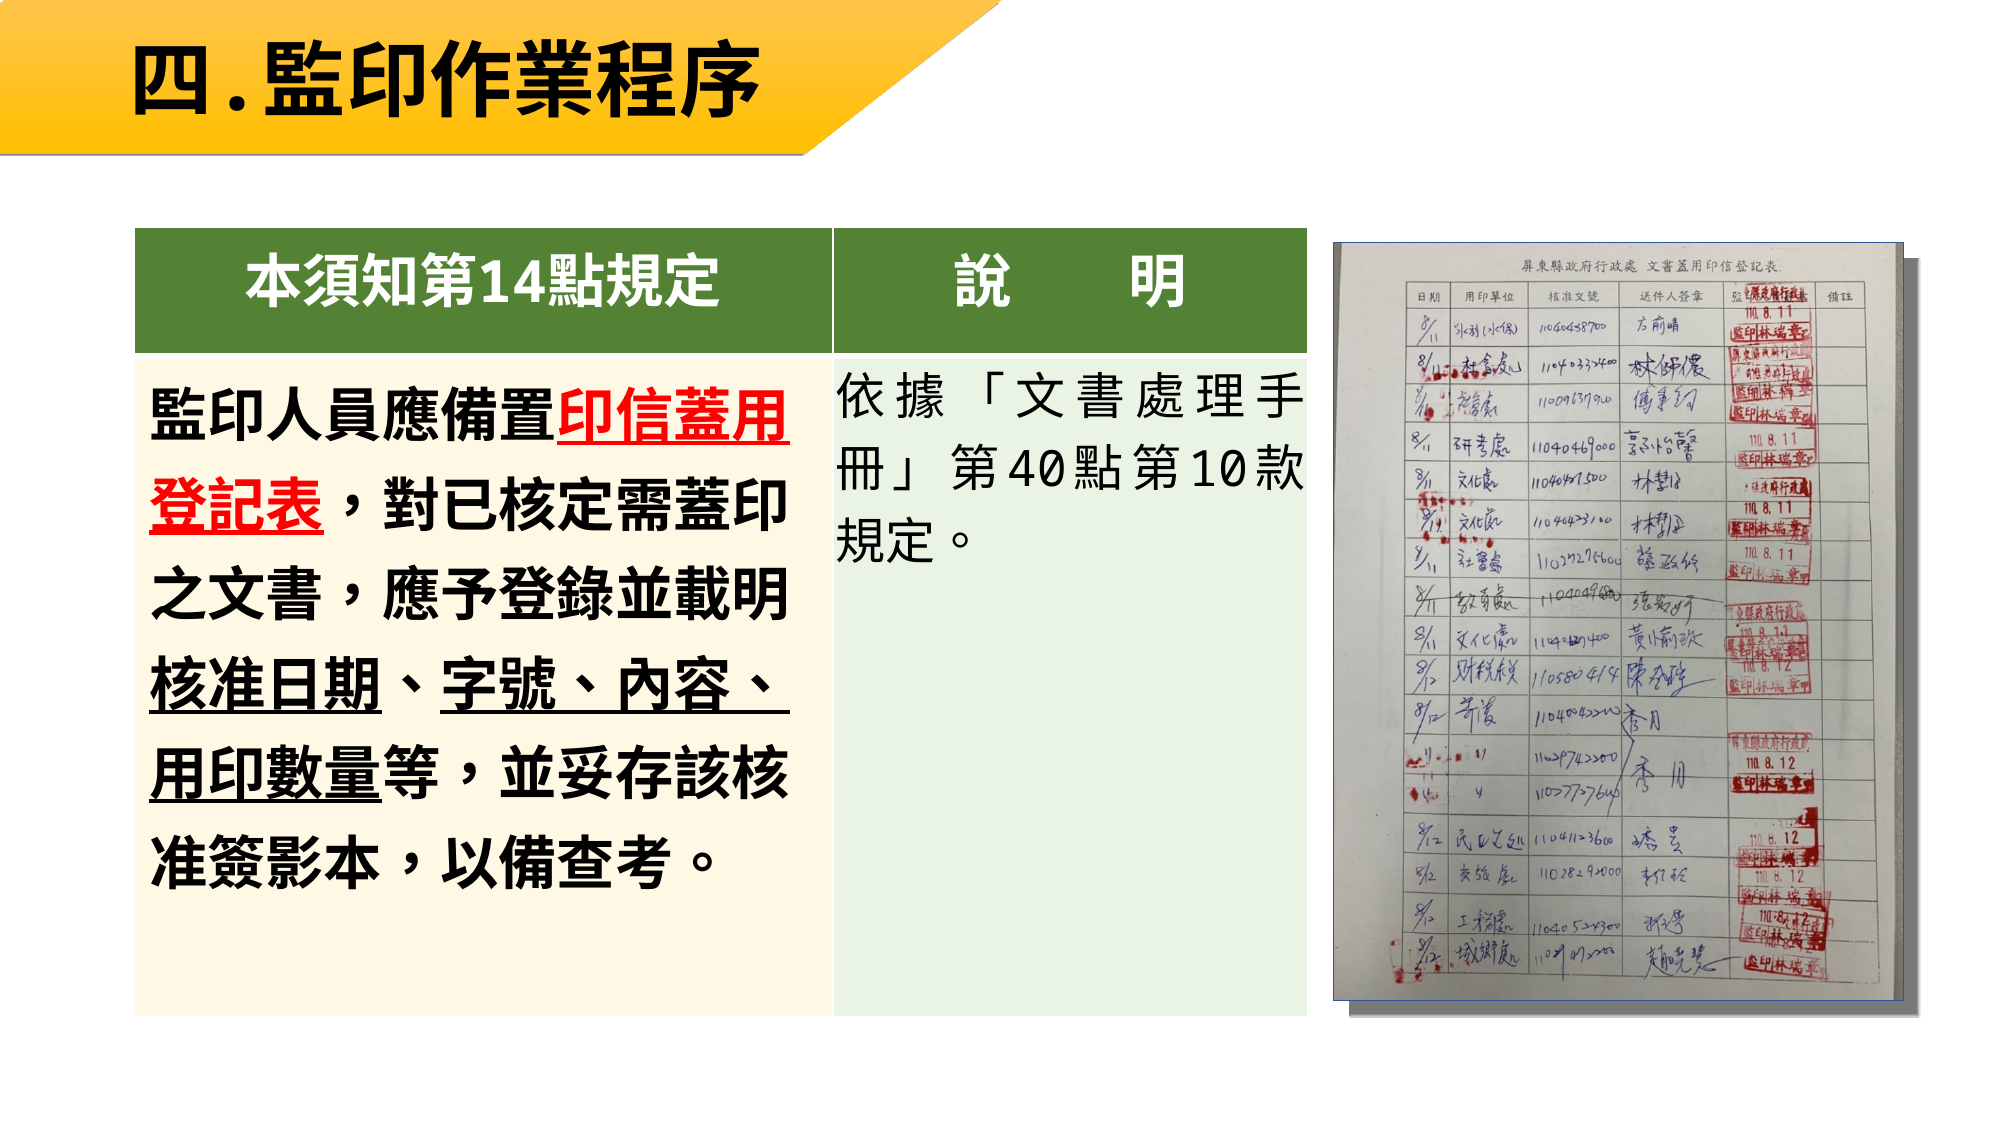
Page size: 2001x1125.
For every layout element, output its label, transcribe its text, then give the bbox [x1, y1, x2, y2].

text_box 四.監印作業程序 [0, 0, 1002, 155]
table_cell 監印人員應備置印信蓋用登記表，對已核定需蓋印之文書，應予登錄並載明核准日期、字號、內容、用印數量等，並妥存該核准簽影本，以備查考。 [135, 359, 832, 1016]
table_header 本須知第14點規定 [135, 228, 832, 353]
table_cell 依據「文書處理手冊」第40點第10款規定。 [834, 359, 1307, 1016]
table_header 說 明 [834, 228, 1307, 353]
picture [1333, 242, 1904, 1001]
